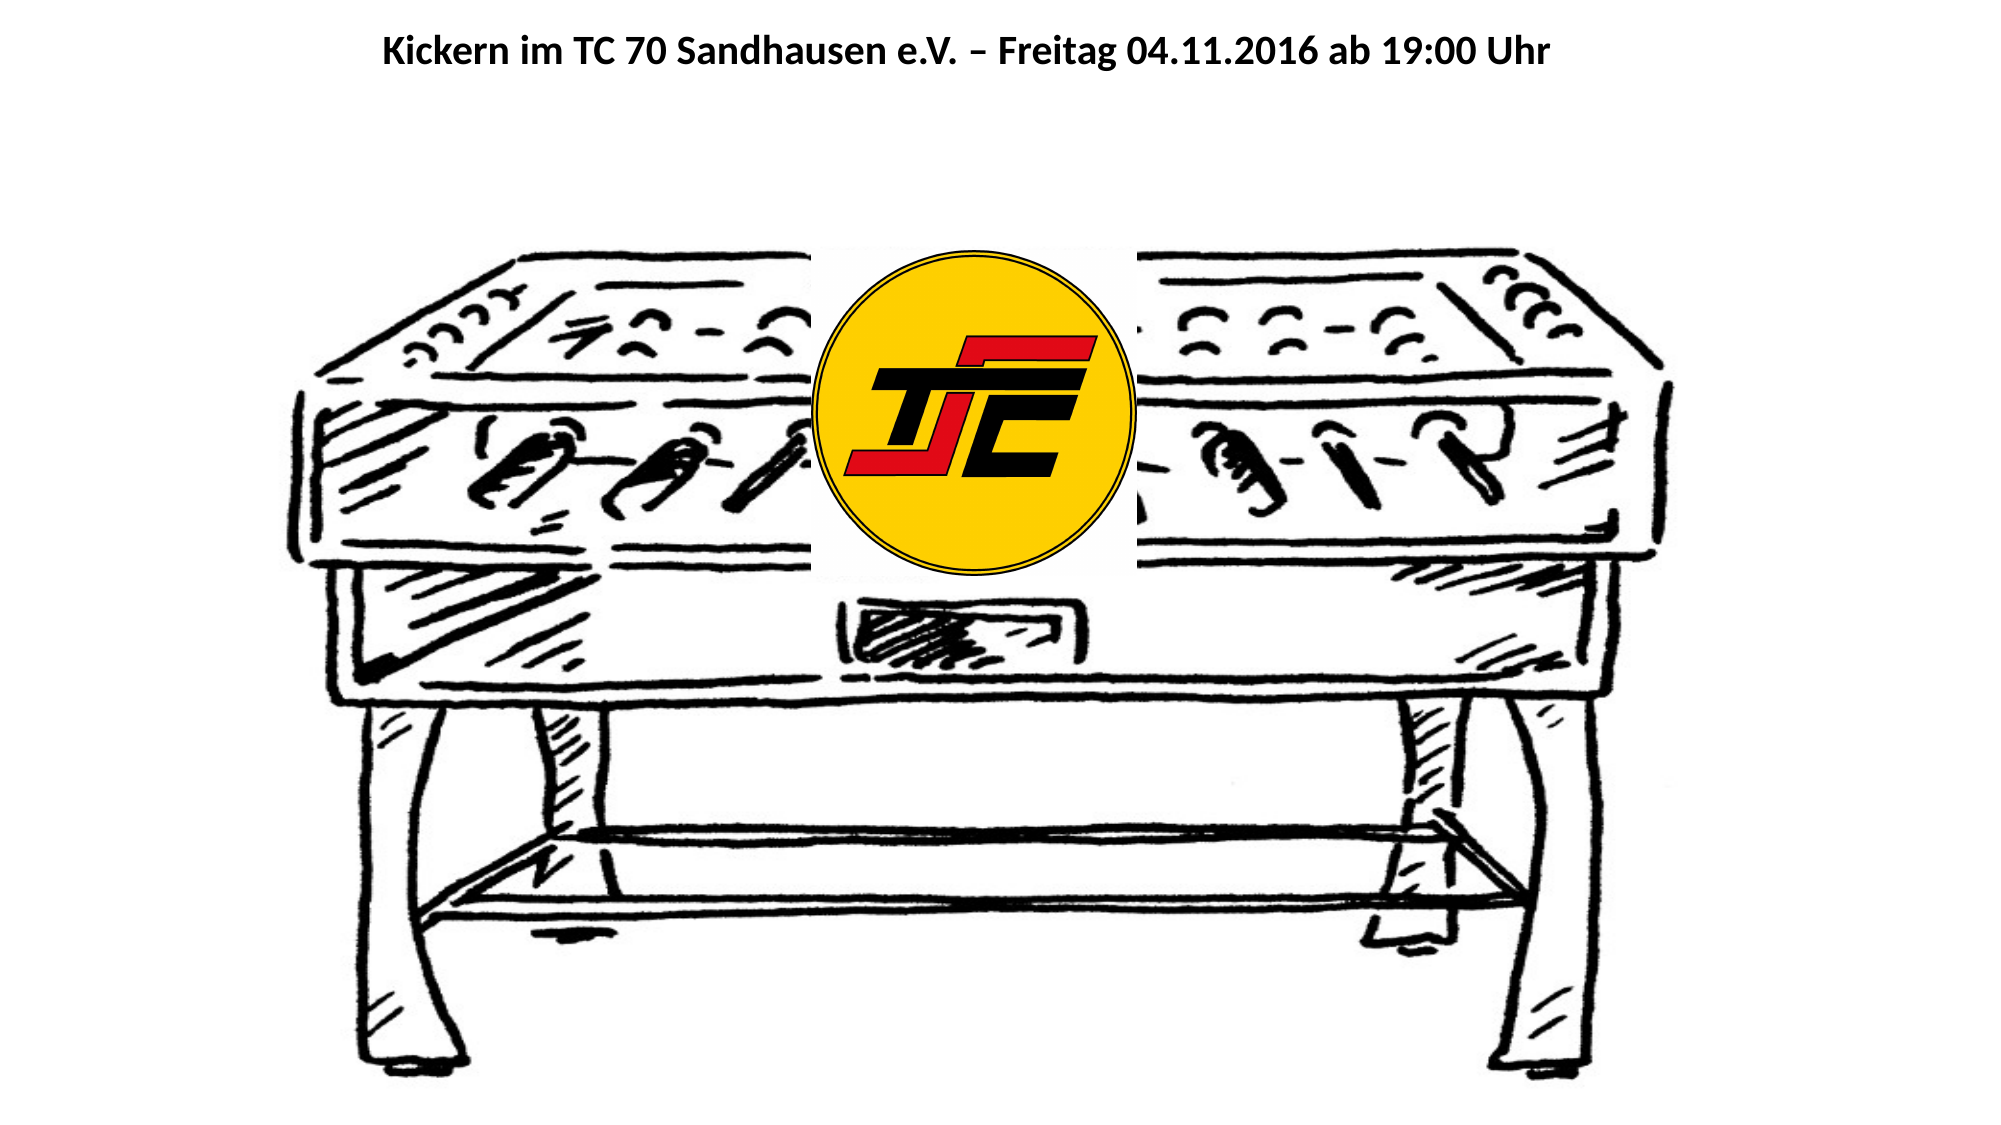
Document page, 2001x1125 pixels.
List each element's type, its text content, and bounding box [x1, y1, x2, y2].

text_box Kickern im TC 70 Sandhausen e.V. – Freitag 04.11.2016 ab 19:00 Uhr [57, 15, 1887, 81]
picture [249, 187, 1750, 1125]
